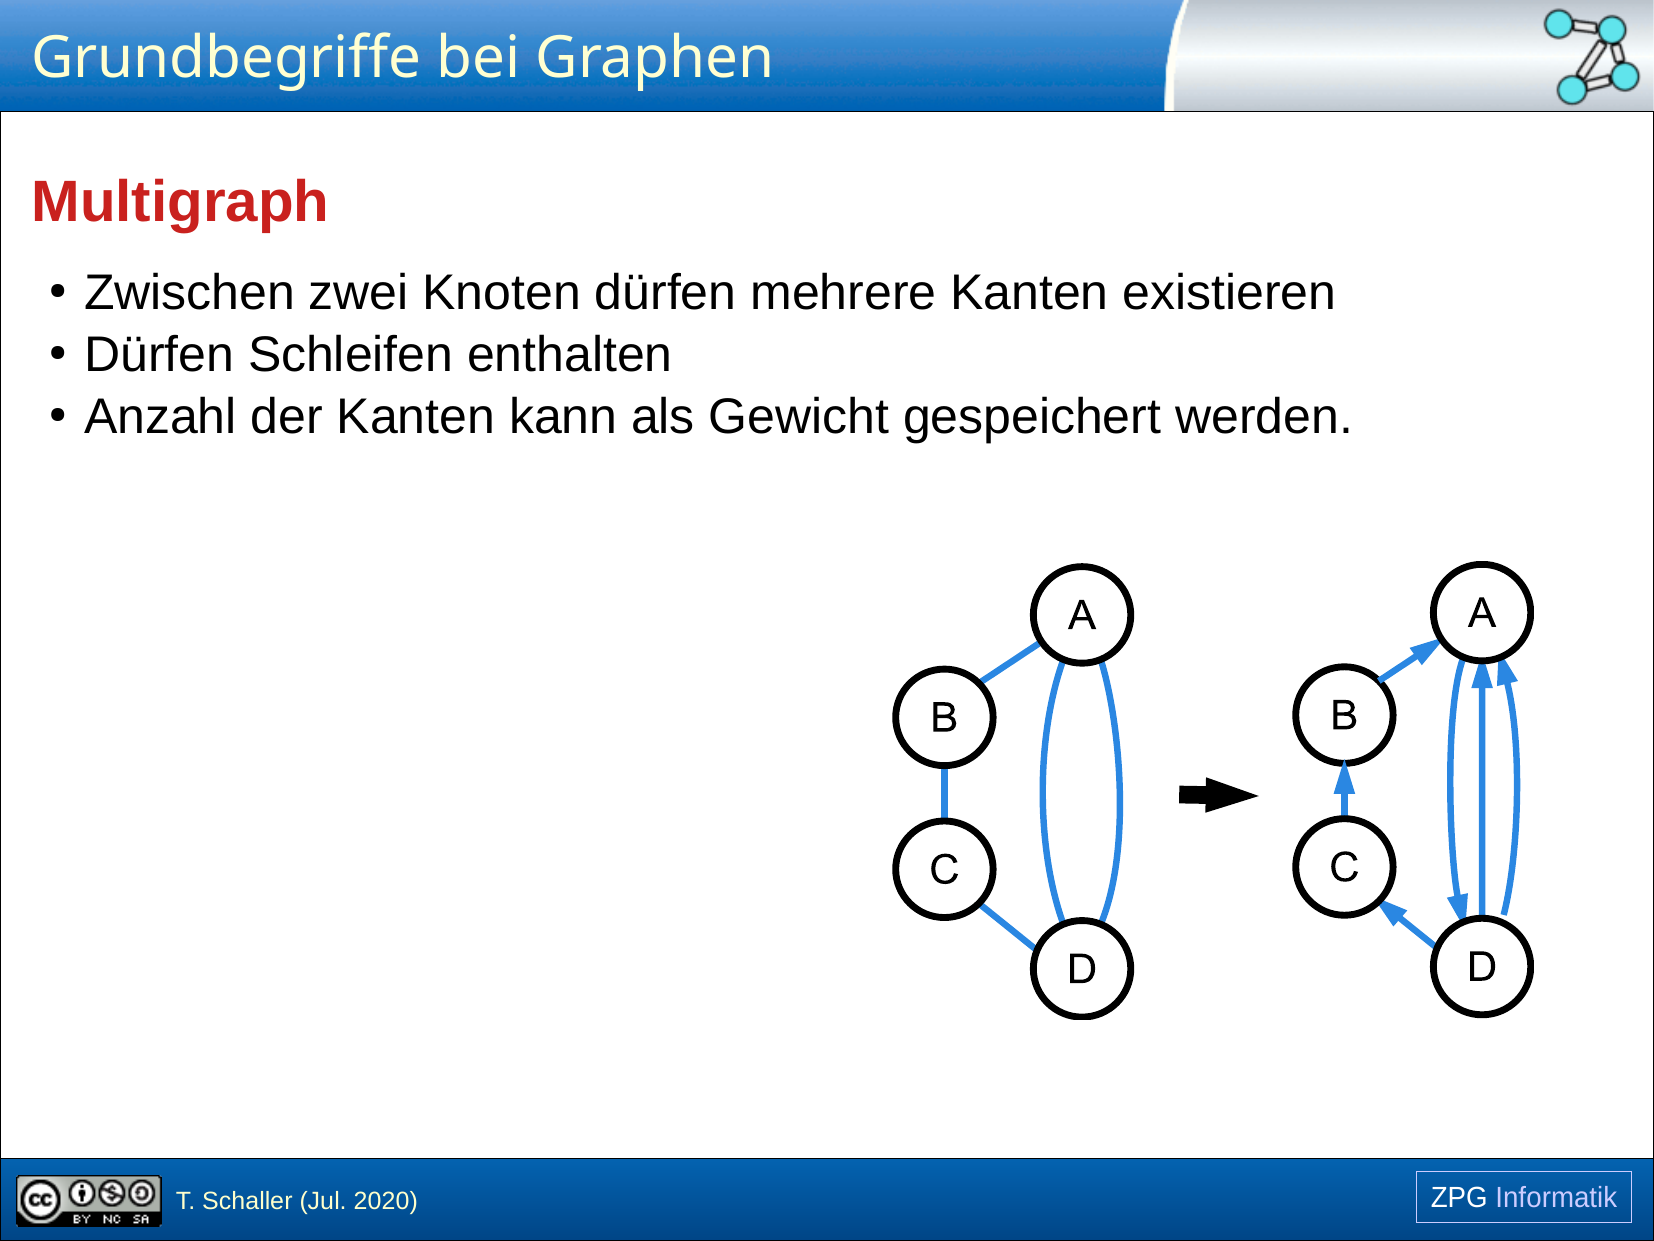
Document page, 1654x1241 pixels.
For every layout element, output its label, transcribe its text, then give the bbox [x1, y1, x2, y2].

text_box Zwischen zwei Knoten dürfen mehrere Kanten existieren Dürfen Schleifen enthalten Anzahl der Kanten kann als Gewicht gespeichert werden. [48, 264, 1424, 568]
title Grundbegriffe bei Graphen [31, 16, 1151, 94]
picture [892, 561, 1534, 1020]
picture [16, 1175, 162, 1227]
text_box Multigraph [31, 168, 900, 235]
picture [0, 0, 1654, 111]
